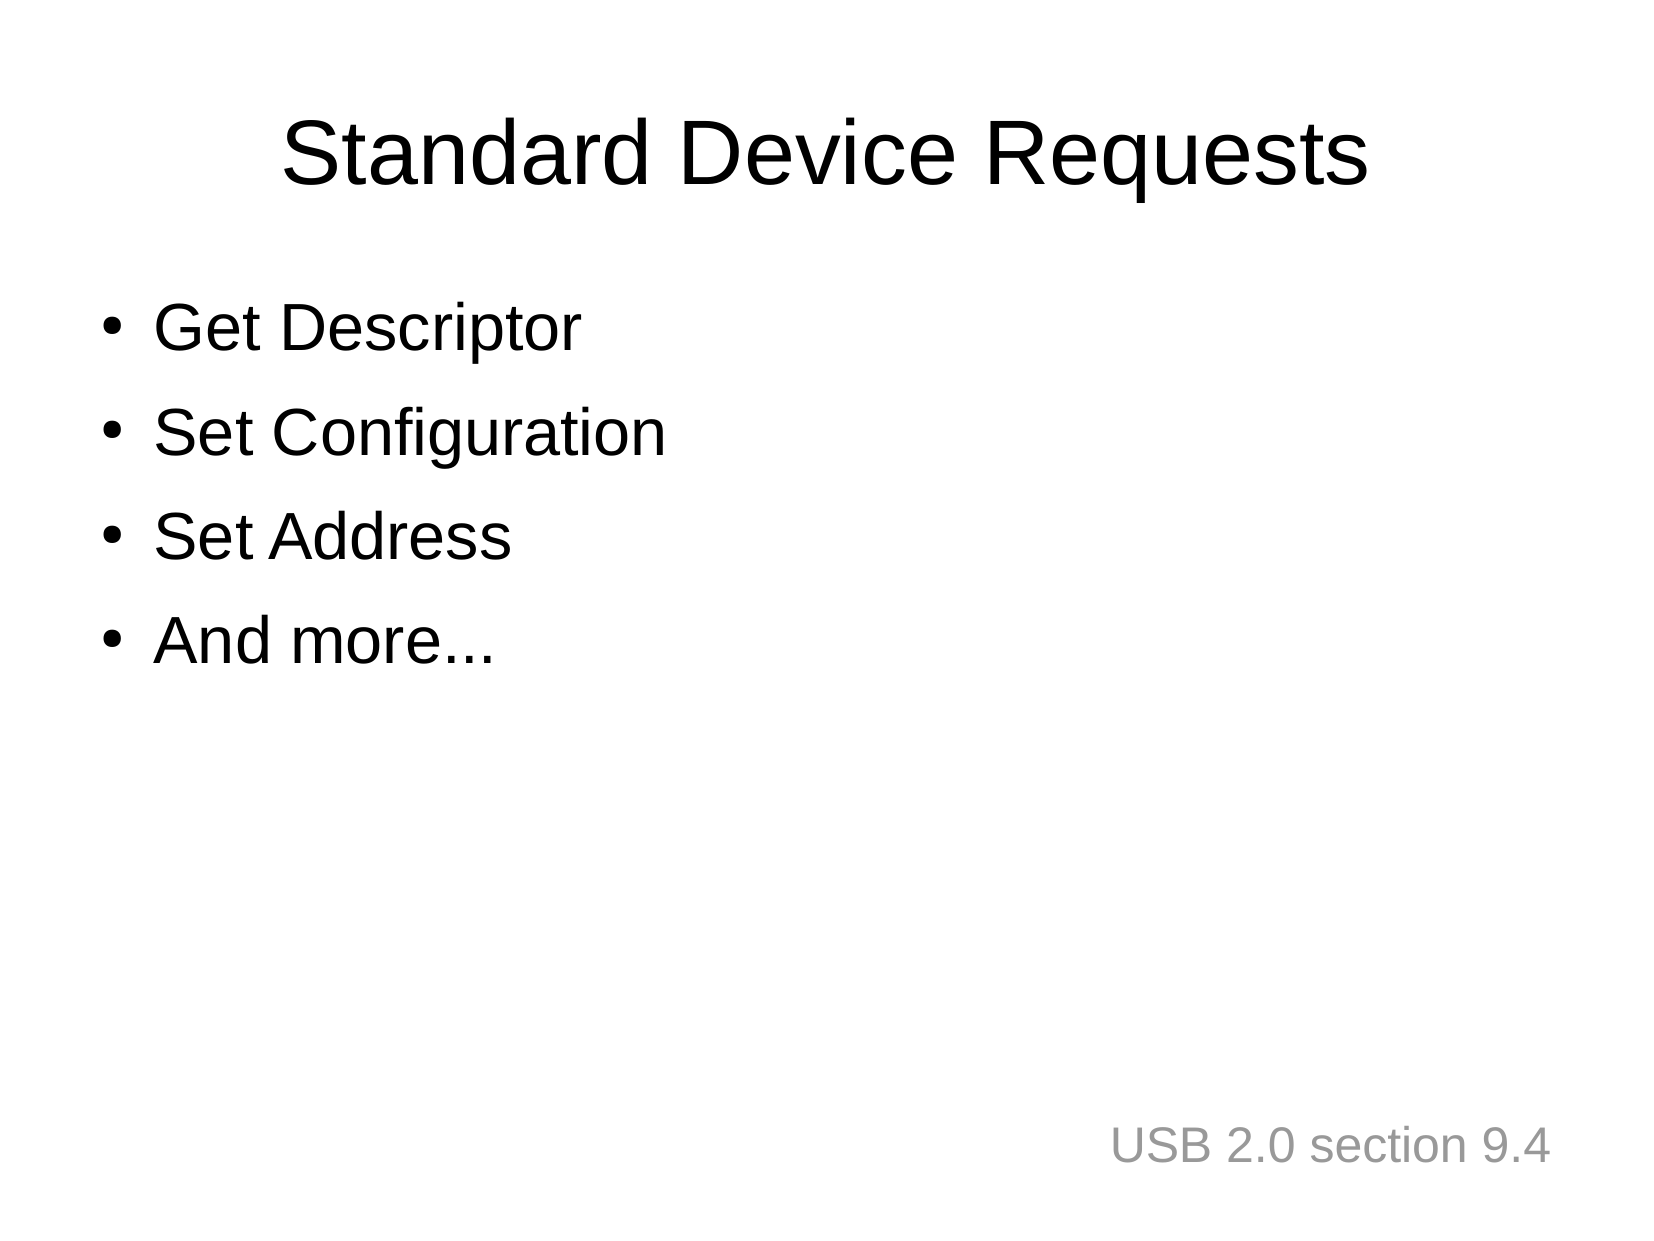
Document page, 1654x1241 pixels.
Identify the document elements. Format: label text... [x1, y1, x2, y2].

title Standard Device Requests [82, 49, 1571, 257]
list Get Descriptor Set Configuration Set Address And more... [82, 290, 1571, 1010]
text_box USB 2.0 section 9.4 [1095, 1110, 1621, 1192]
